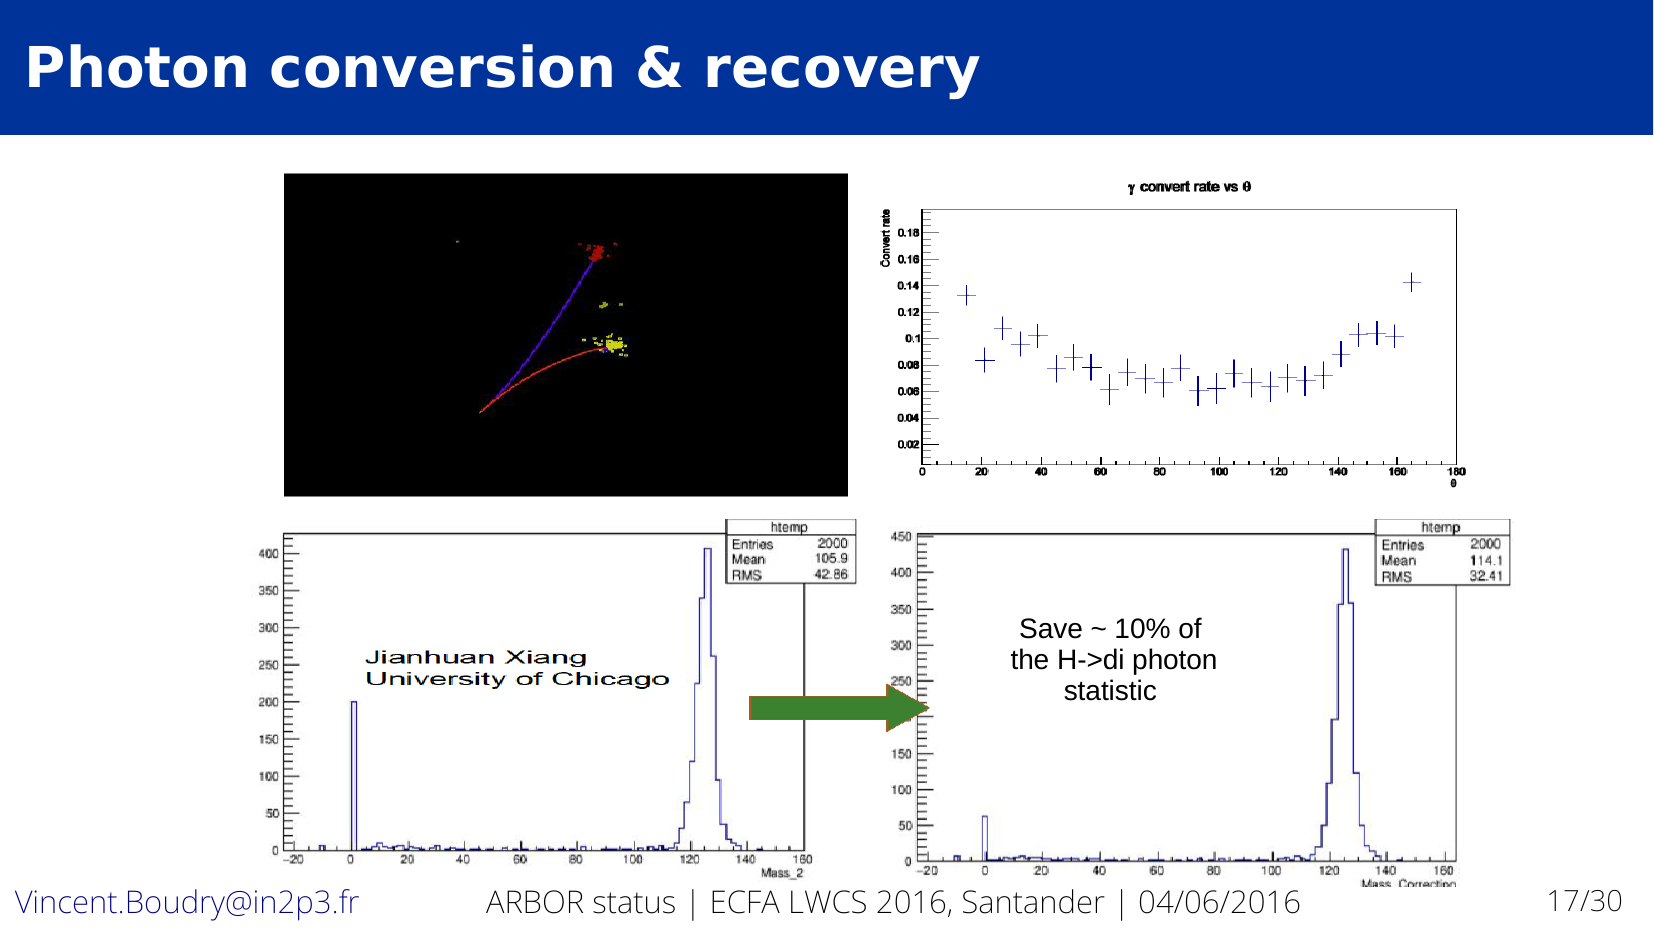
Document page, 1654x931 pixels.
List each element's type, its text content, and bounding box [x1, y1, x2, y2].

picture [228, 519, 1518, 888]
picture [253, 172, 1505, 507]
title Photon conversion & recovery [24, 12, 1635, 124]
text_box Save ~ 10% of the H->di photon statistic [988, 605, 1307, 715]
